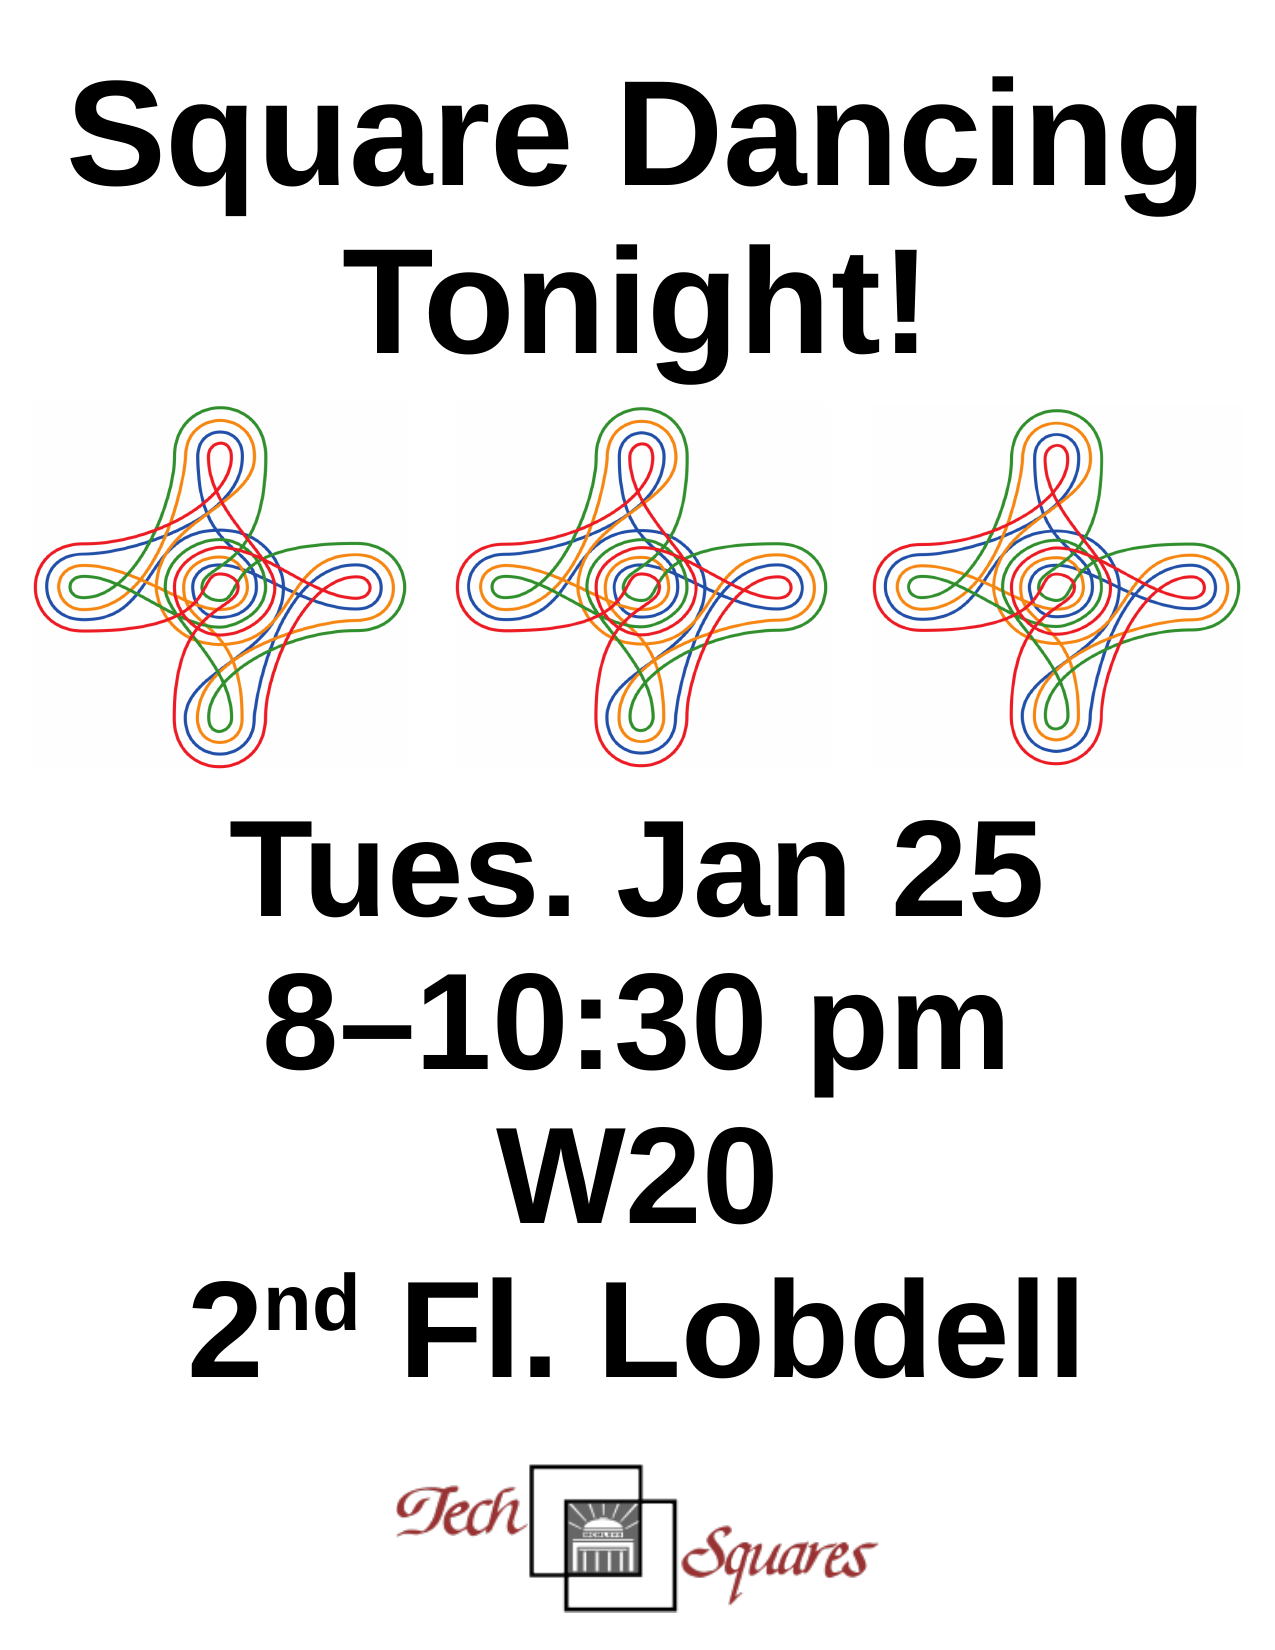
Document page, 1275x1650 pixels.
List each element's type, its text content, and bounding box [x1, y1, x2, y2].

picture [871, 404, 1243, 767]
text_box Tues. Jan 25 8–10:30 pm W20 2nd Fl. Lobdell [172, 784, 1103, 1420]
text_box Square Dancing Tonight! [51, 42, 1224, 393]
picture [454, 402, 830, 769]
picture [396, 1464, 879, 1613]
picture [32, 402, 409, 770]
